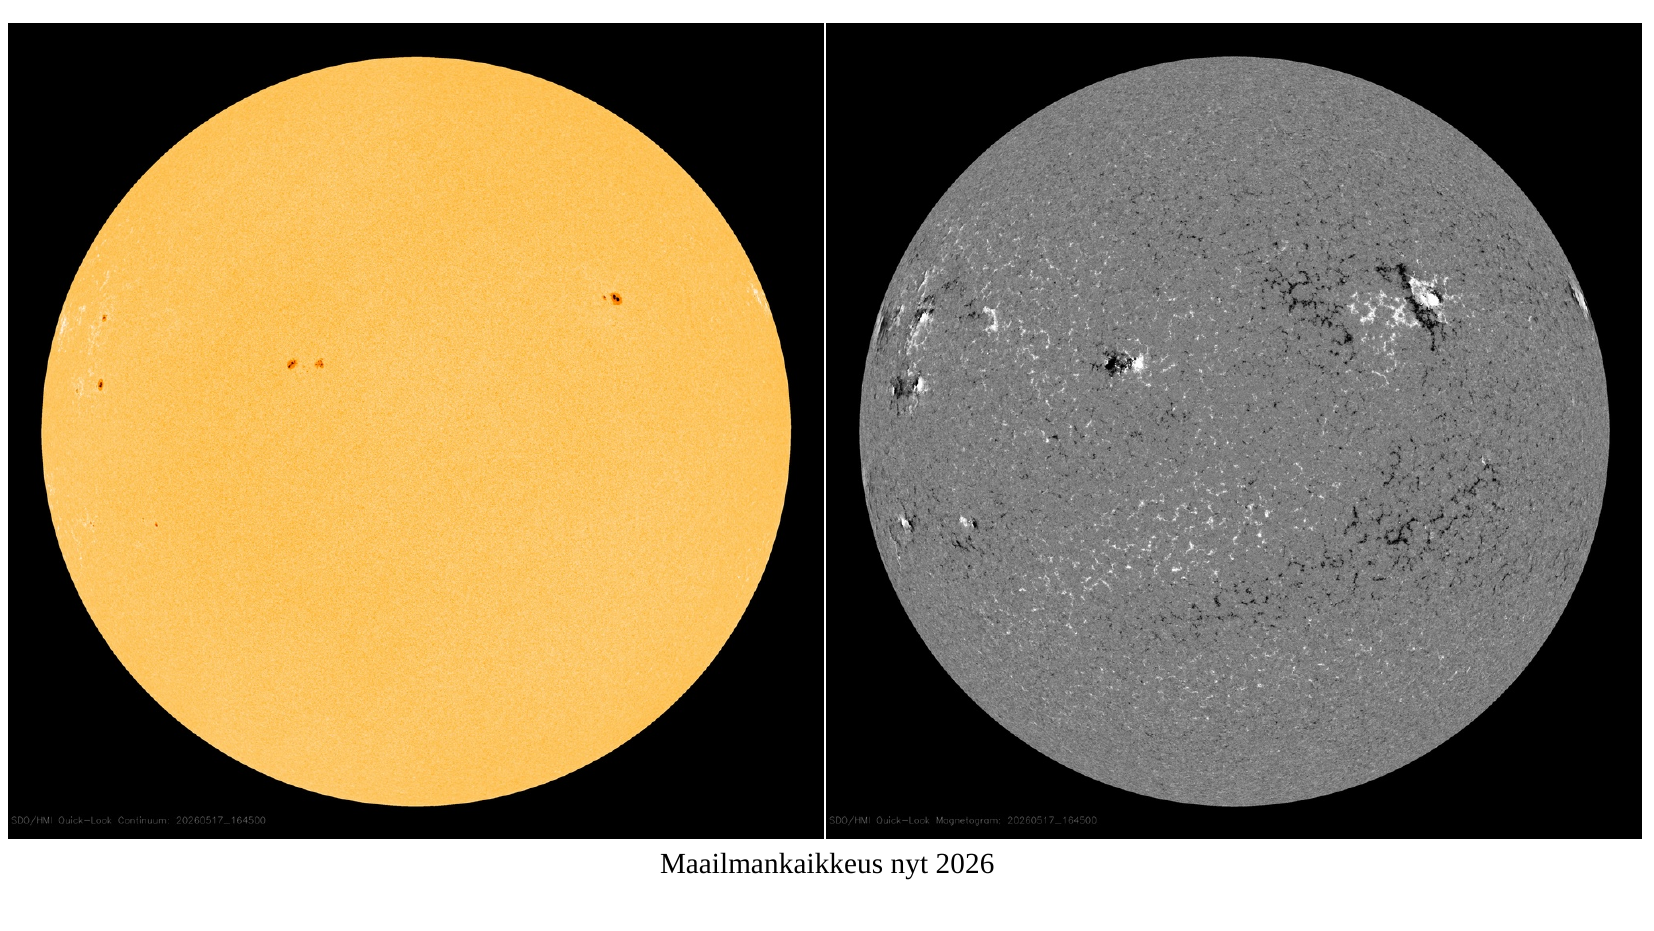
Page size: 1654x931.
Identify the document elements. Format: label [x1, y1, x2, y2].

picture [826, 23, 1642, 839]
picture [8, 23, 824, 839]
